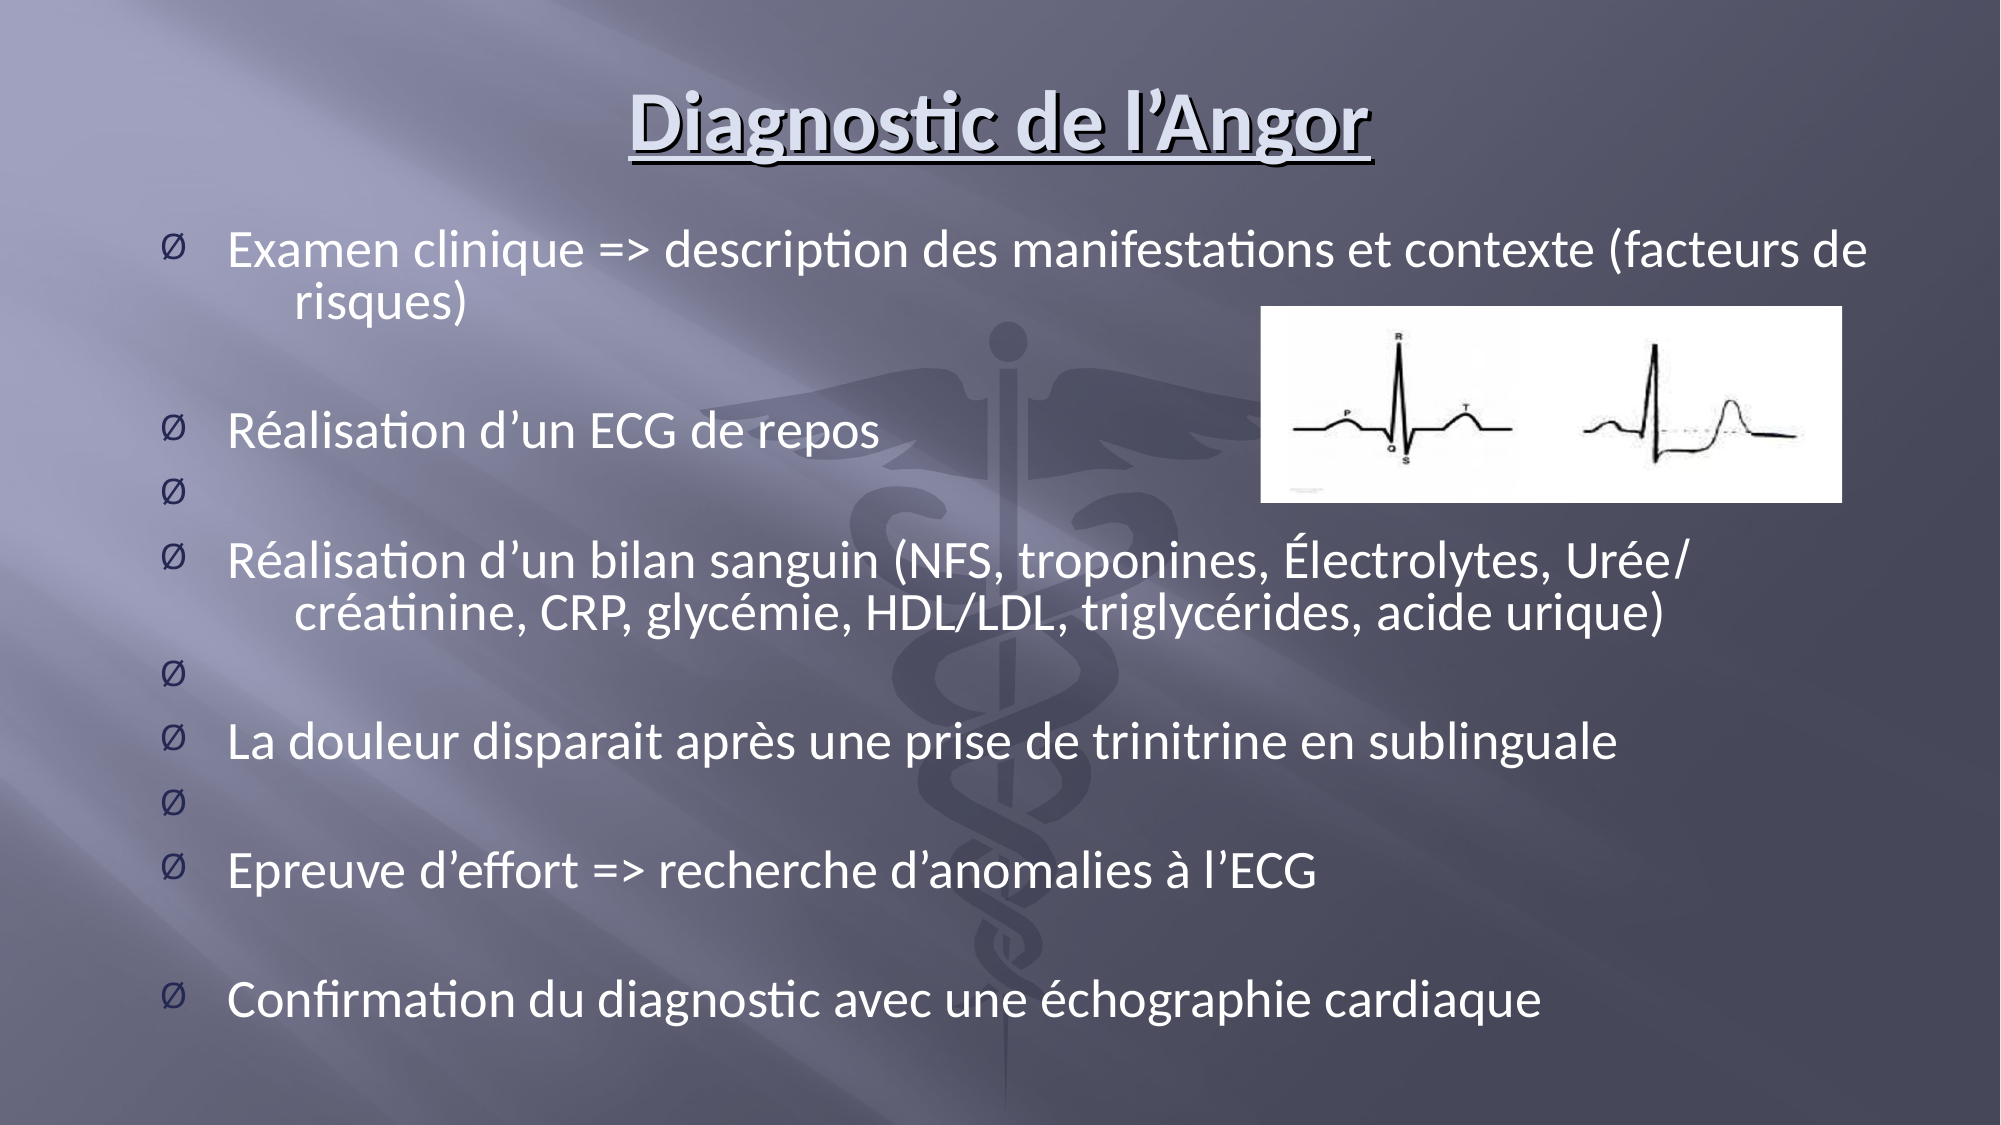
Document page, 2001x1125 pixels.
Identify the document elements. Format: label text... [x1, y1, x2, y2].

list Examen clinique => description des manifestations et contexte (facteurs de risques) Réalisation d’un ECG de repos Réalisation d’un bilan sanguin (NFS, troponines, Électrolytes, Urée créatinine, CRP, glycémie, HDL/LDL, triglycérides, acide urique) La douleur disparait après une prise de trinitrine en sublinguale Epreuve d’effort => recherche d’anomalies à l’ECG Confirmation du diagnostic avec une échographie cardiaque [99, 218, 1900, 1063]
title Diagnostic de l’Angor [99, 39, 1900, 194]
picture [1260, 306, 1843, 503]
